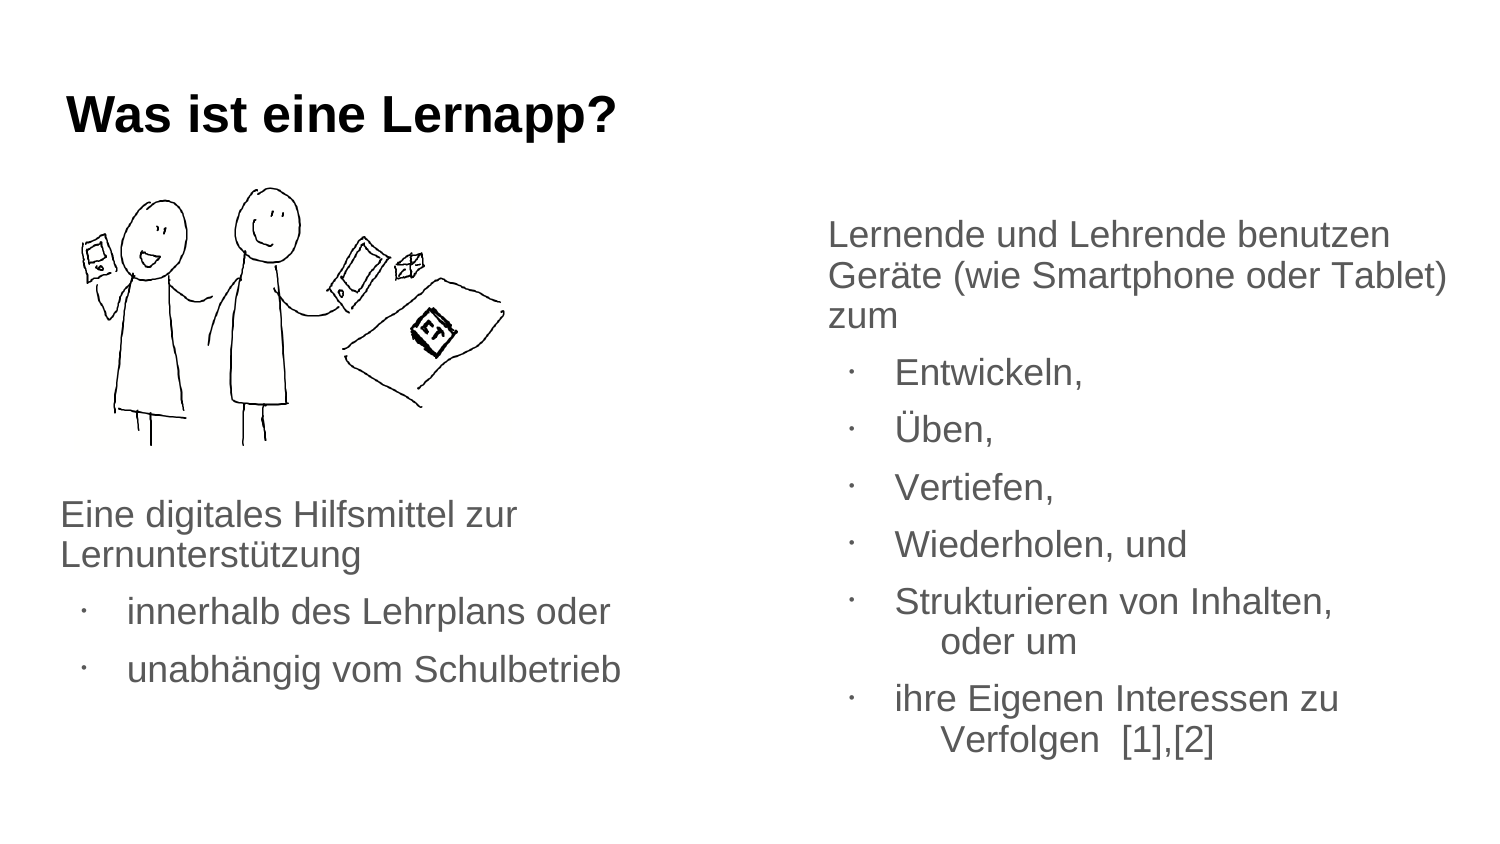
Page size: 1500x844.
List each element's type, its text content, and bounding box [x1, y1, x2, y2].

picture [74, 180, 512, 413]
list Lernende und Lehrende benutzen Geräte (wie Smartphone oder Tablet) zum Entwickeln, Üben, Vertiefen, Wiederholen, und Strukturieren von Inhalten, oder um ihre Eigenen Interessen zu Verfolgen [1],[2] [816, 174, 1474, 802]
list Eine digitales Hilfsmittel zur Lernunterstützung innerhalb des Lehrplans oder unabhängig vom Schulbetrieb [49, 413, 834, 772]
title Was ist eine Lernapp? [51, 72, 1449, 167]
